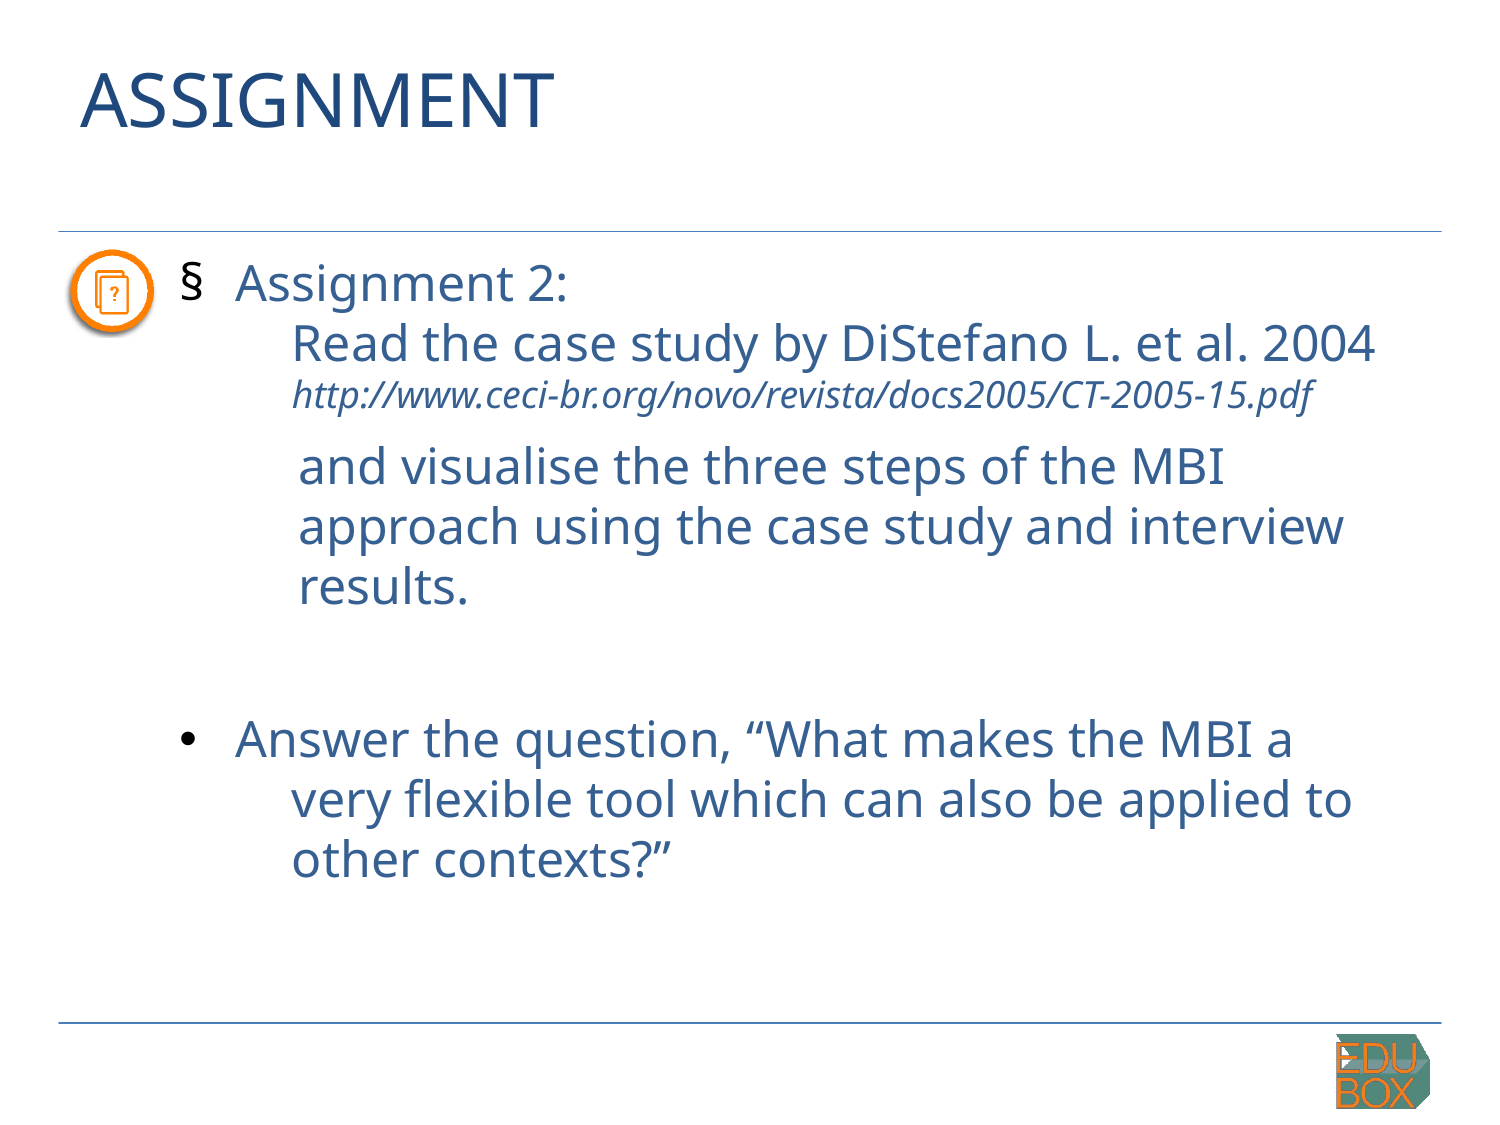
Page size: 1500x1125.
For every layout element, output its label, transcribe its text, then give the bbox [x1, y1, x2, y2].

title ASSIGNMENT [64, 42, 1040, 153]
picture [1328, 1028, 1437, 1114]
picture [64, 243, 160, 339]
list Assignment 2: Read the case study by DiStefano L. et al. 2004 http://www.ceci-br.org/novo/revista/docs2005/CT-2005-15.pdf and visualise the three steps of the MBI approach using the case study and interview results. Answer the question, “What makes the MBI a very flexible tool which can also be applied to other contexts?” [164, 243, 1417, 994]
